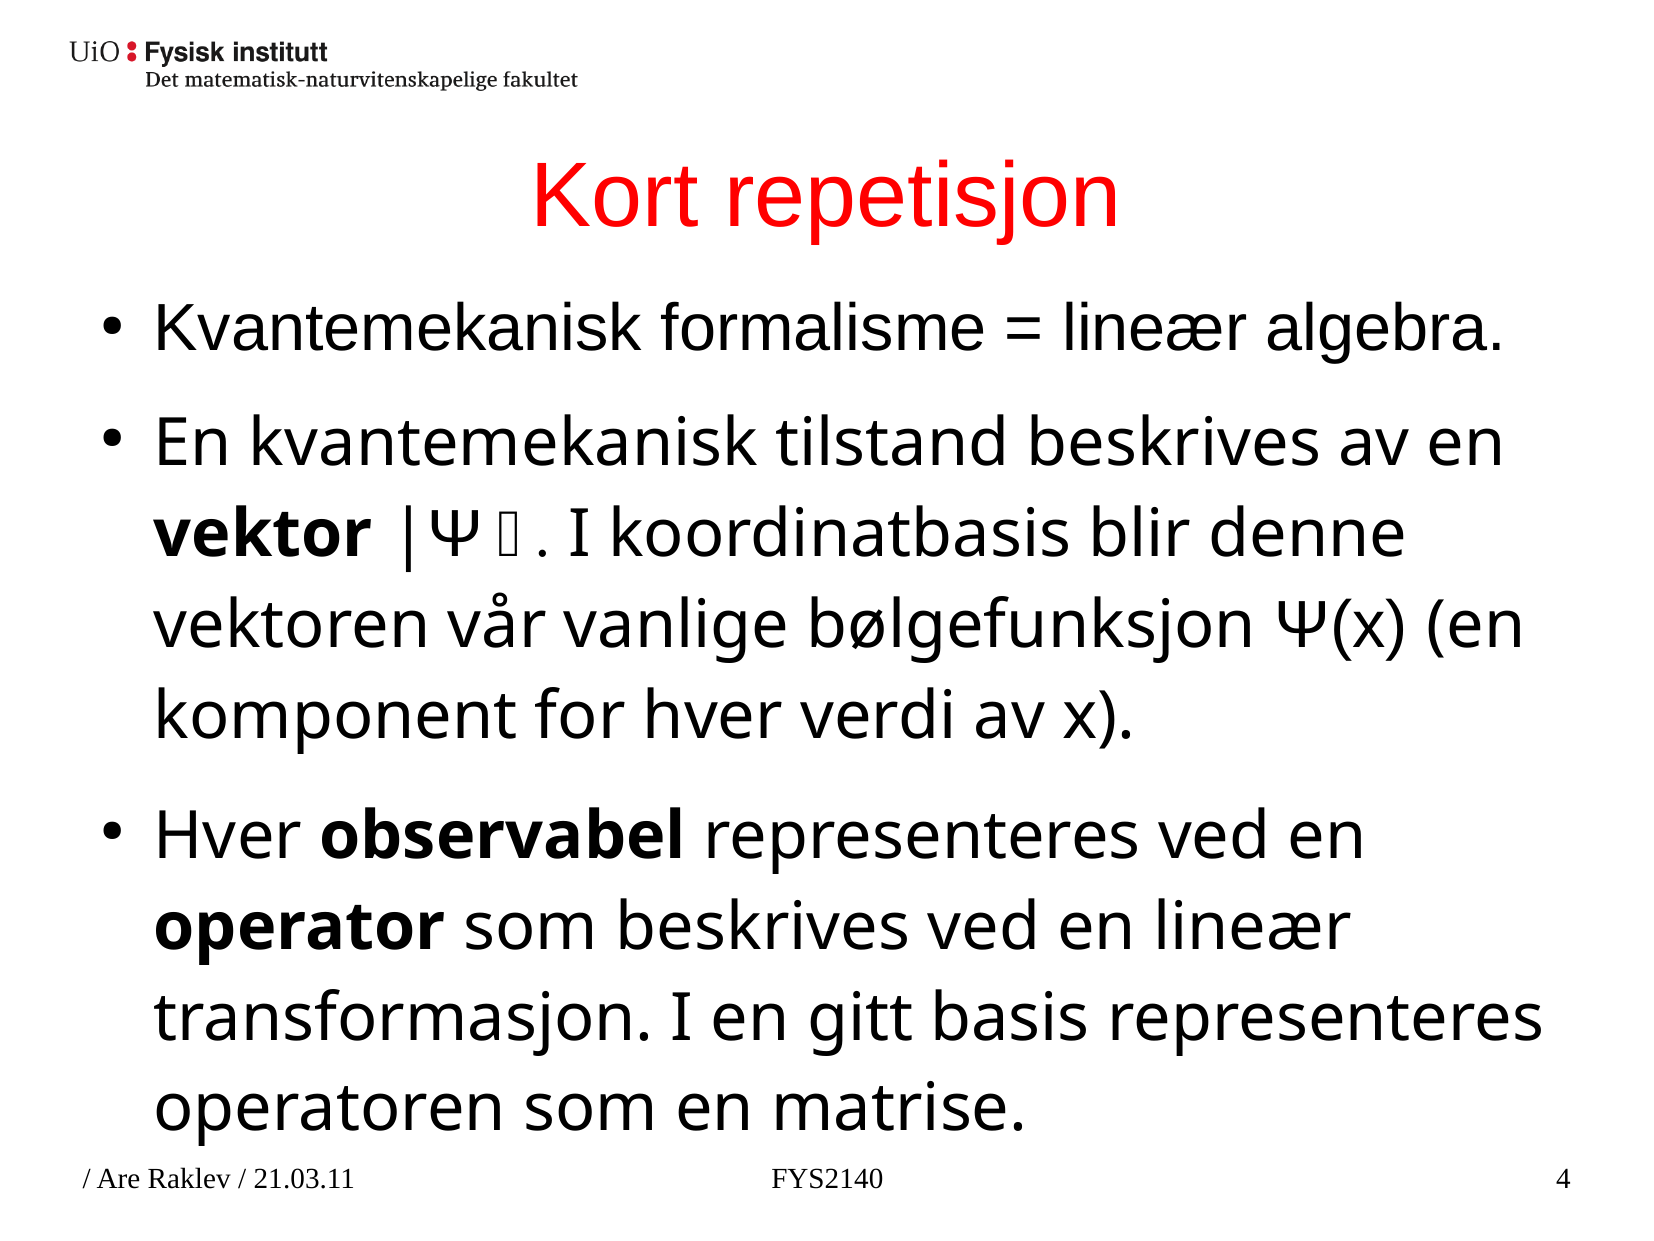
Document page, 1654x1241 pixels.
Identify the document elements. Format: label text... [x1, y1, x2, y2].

title Kort repetisjon [82, 90, 1571, 290]
picture [68, 37, 581, 93]
list Kvantemekanisk formalisme = lineær algebra. En kvantemekanisk tilstand beskrives av en vektor |Ψ〉. I koordinatbasis blir denne vektoren vår vanlige bølgefunksjon Ψ(x) (en komponent for hver verdi av x). Hver observabel representeres ved en operator som beskrives ved en lineær transformasjon. I en gitt basis representeres operatoren som en matrise. [82, 290, 1576, 1094]
